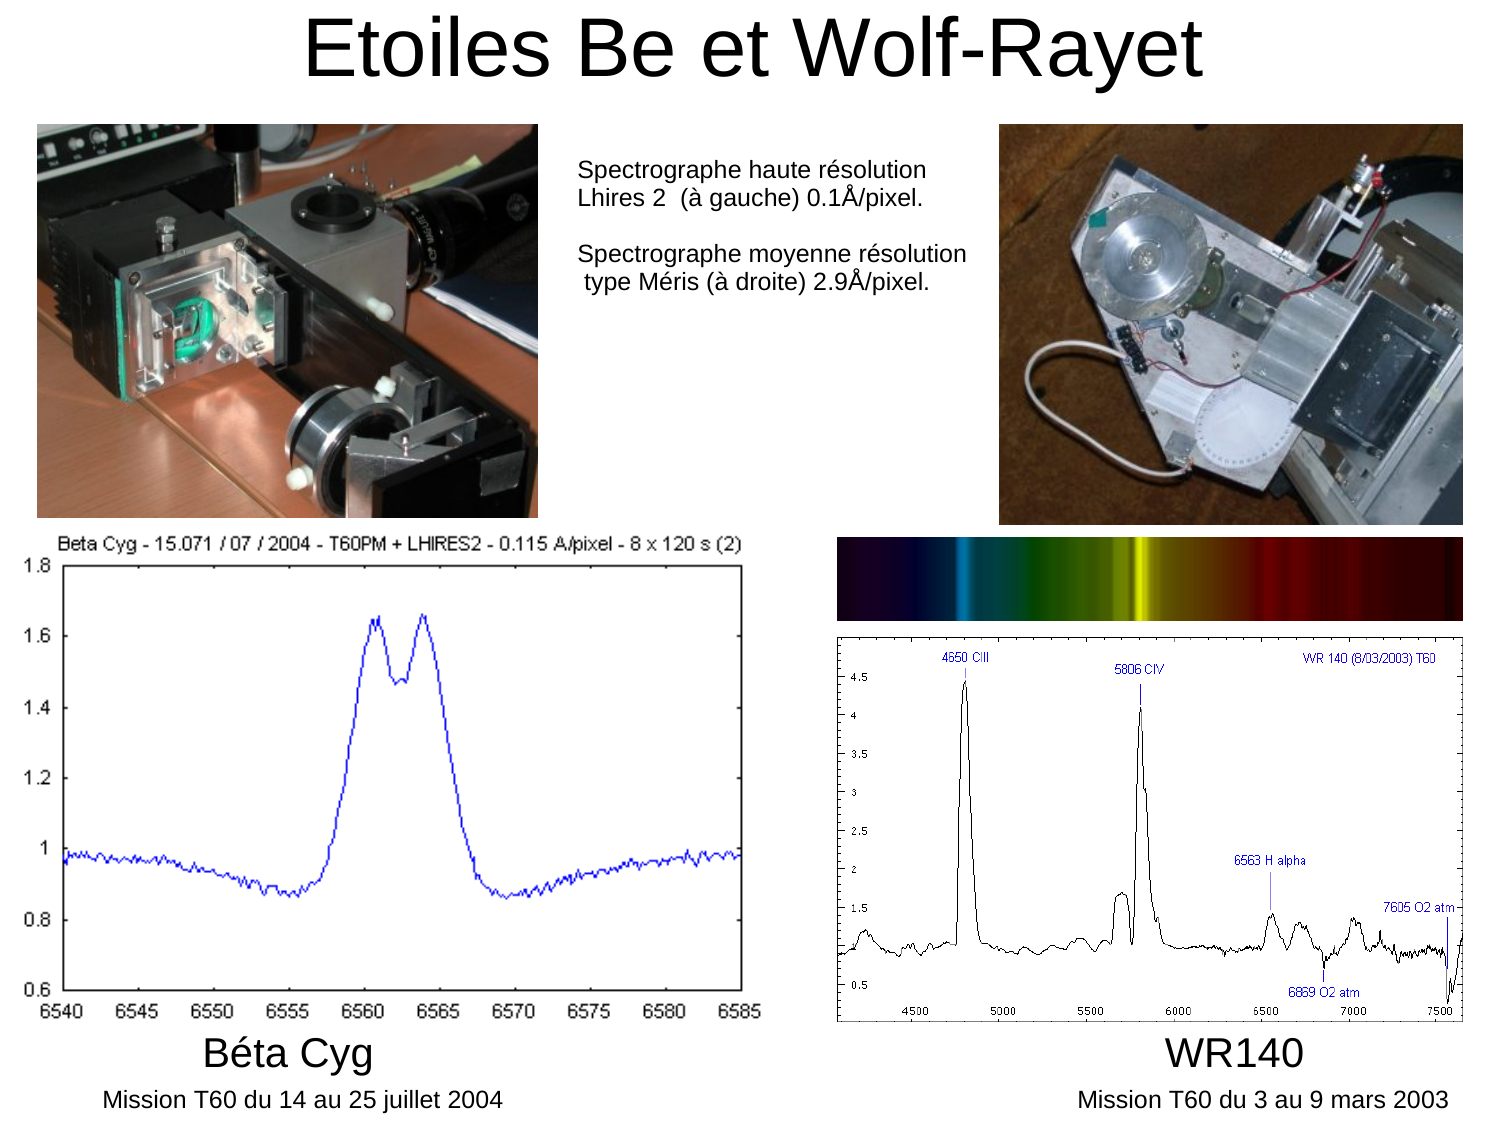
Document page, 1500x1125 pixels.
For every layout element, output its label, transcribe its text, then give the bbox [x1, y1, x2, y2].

text_box Béta Cyg [187, 1033, 390, 1079]
picture [999, 124, 1463, 526]
text_box Mission T60 du 3 au 9 mars 2003 [1062, 1079, 1465, 1122]
picture [837, 637, 1463, 1022]
picture [37, 124, 538, 518]
text_box WR140 [1149, 1024, 1320, 1079]
picture [837, 537, 959, 621]
picture [978, 537, 1463, 621]
text_box Mission T60 du 14 au 25 juillet 2004 [87, 1079, 520, 1122]
text_box Spectrographe haute résolution Lhires 2 (à gauche) 0.1Å/pixel. Spectrographe moyenne résolution type Méris (à droite) 2.9Å/pixel. [562, 149, 988, 304]
picture [0, 524, 775, 1033]
text_box Etoiles Be et Wolf-Rayet [287, 0, 1221, 102]
